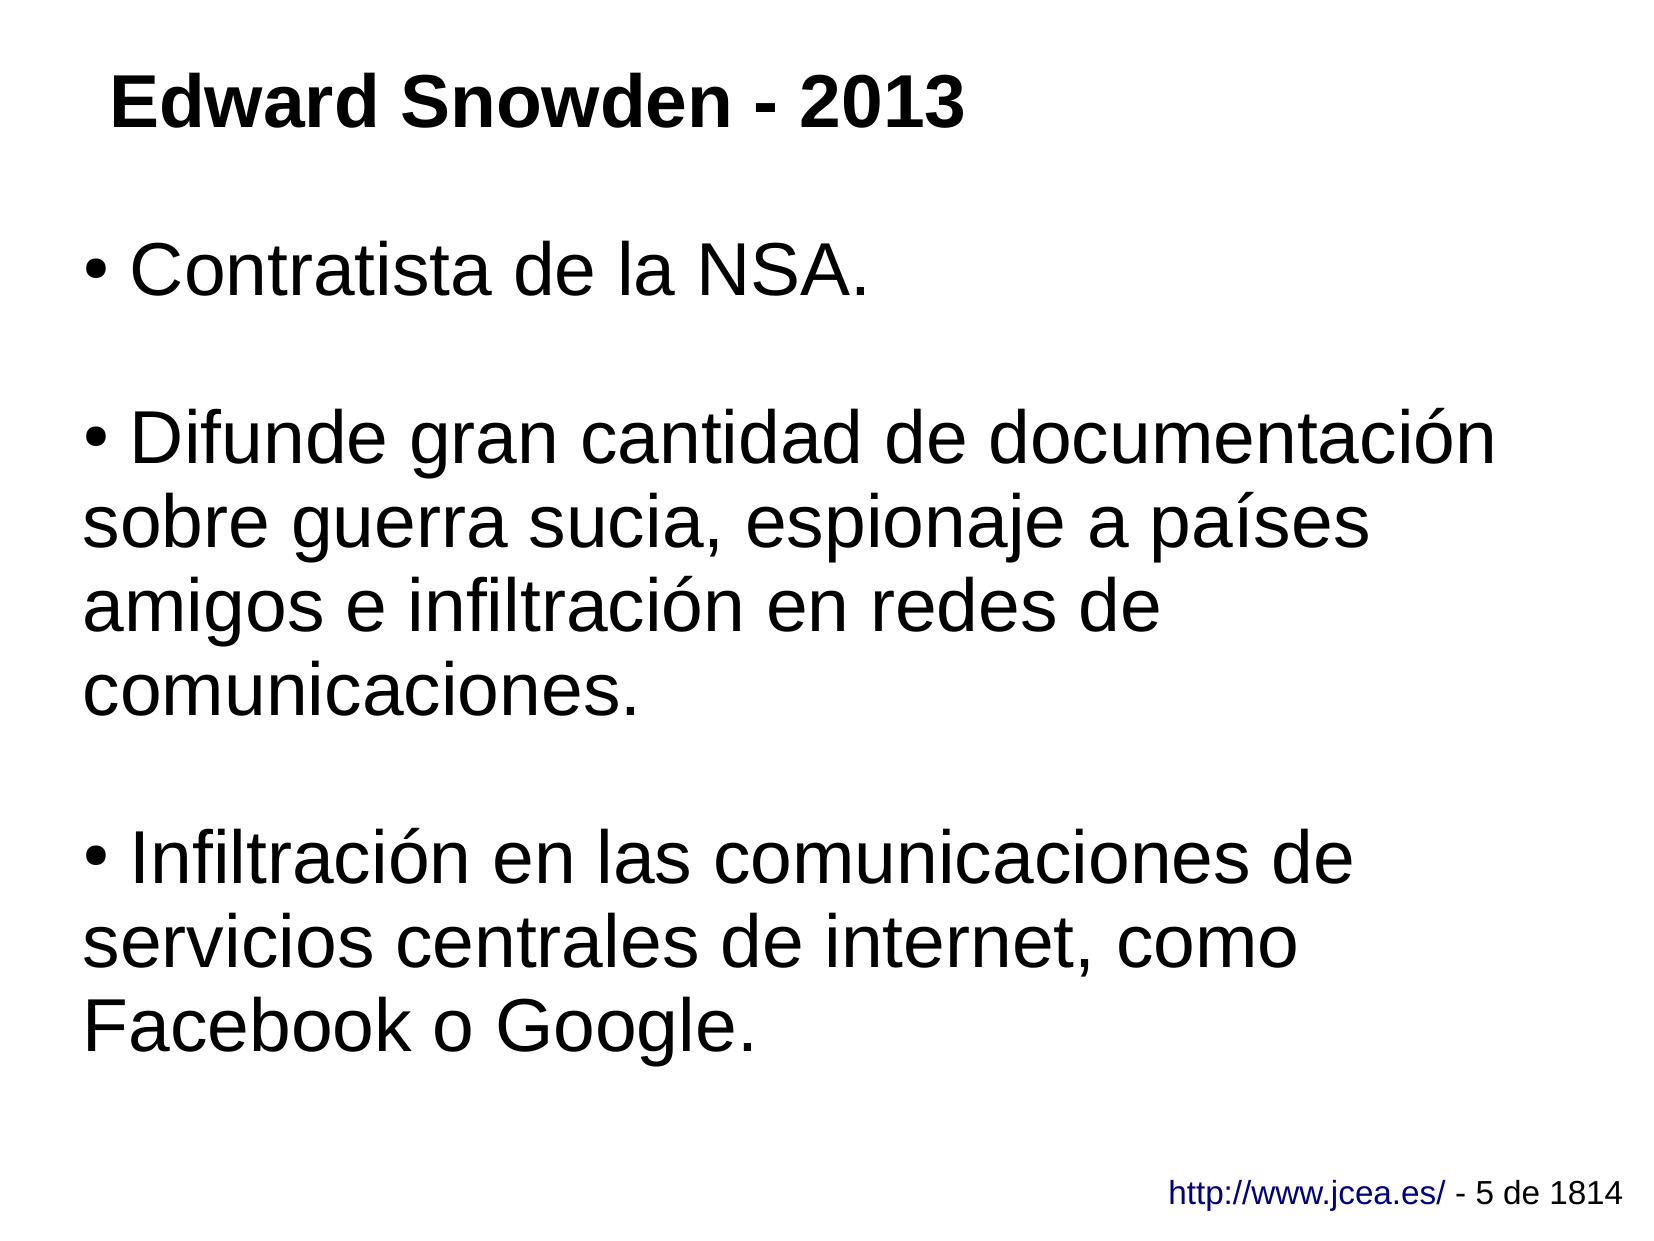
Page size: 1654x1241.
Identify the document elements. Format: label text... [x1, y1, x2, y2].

subtitle Edward Snowden - 2013 Contratista de la NSA. Difunde gran cantidad de documentación sobre guerra sucia, espionaje a países amigos e infiltración en redes de comunicaciones. Infiltración en las comunicaciones de servicios centrales de internet, como Facebook o Google. [82, 60, 1571, 1186]
text_box http://www.jcea.es/ - 5 de 1814 [1110, 1167, 1639, 1219]
